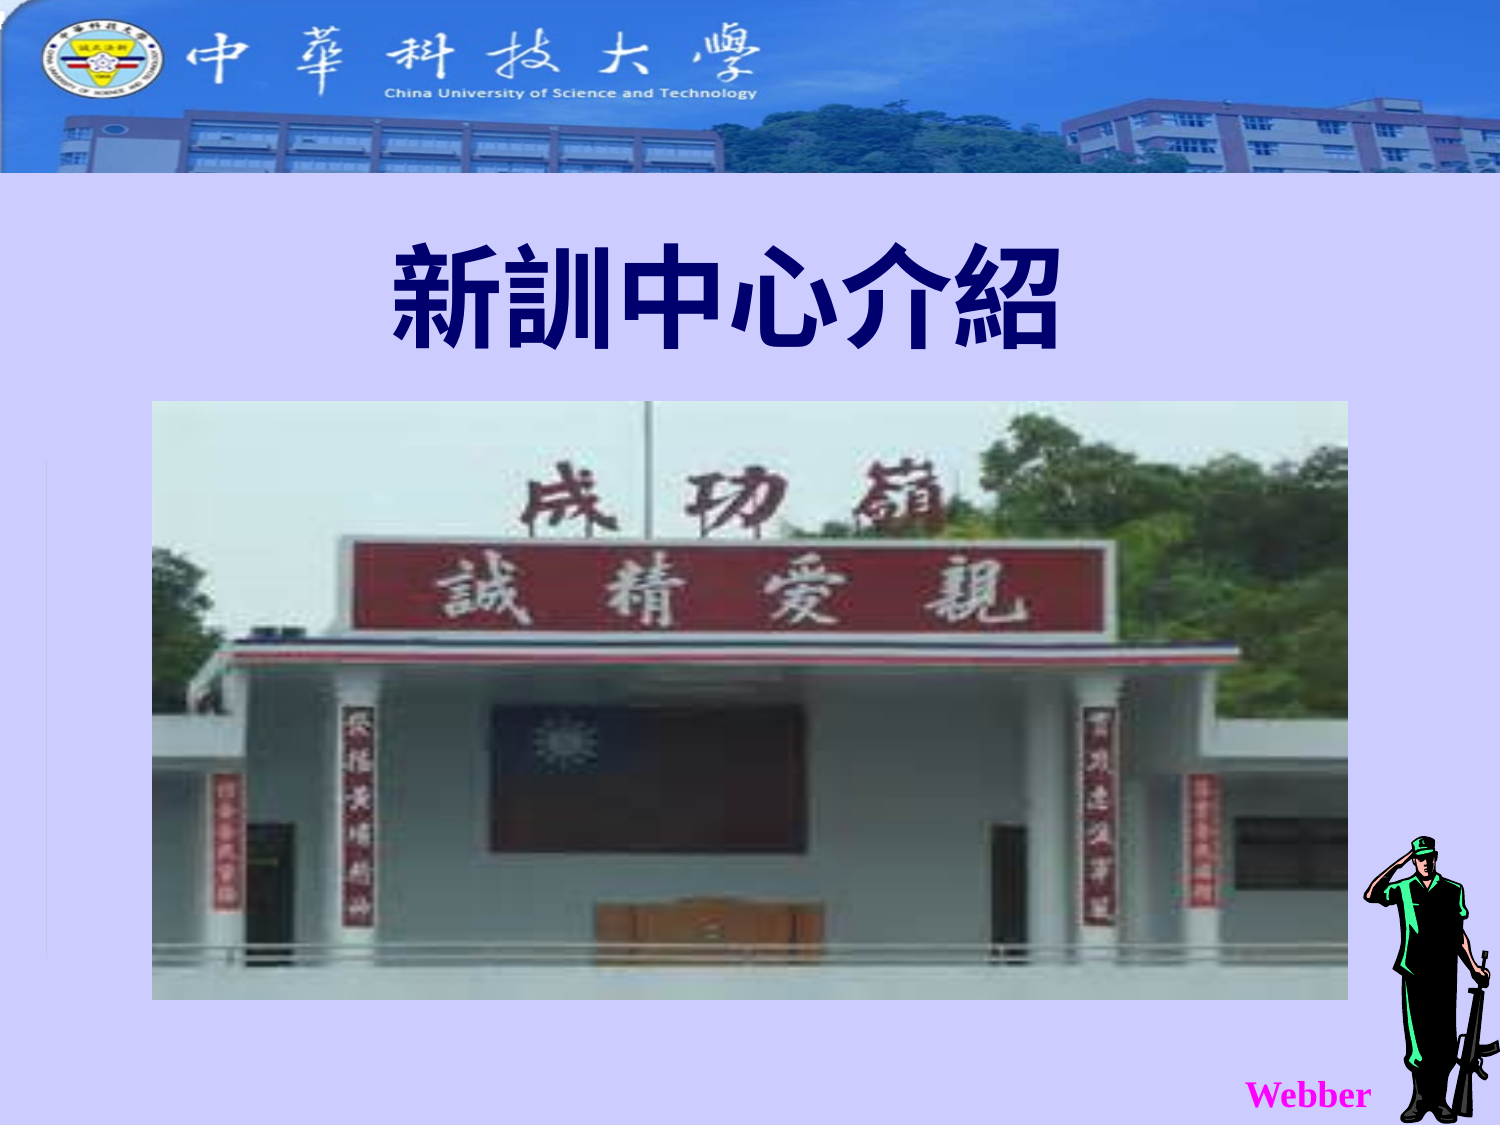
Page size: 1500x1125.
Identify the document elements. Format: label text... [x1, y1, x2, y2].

picture [152, 401, 1348, 1000]
text_box 新訓中心介紹 [375, 220, 1081, 370]
picture [0, 0, 1500, 173]
picture [1363, 835, 1500, 1125]
text_box Webber [1229, 1062, 1407, 1123]
